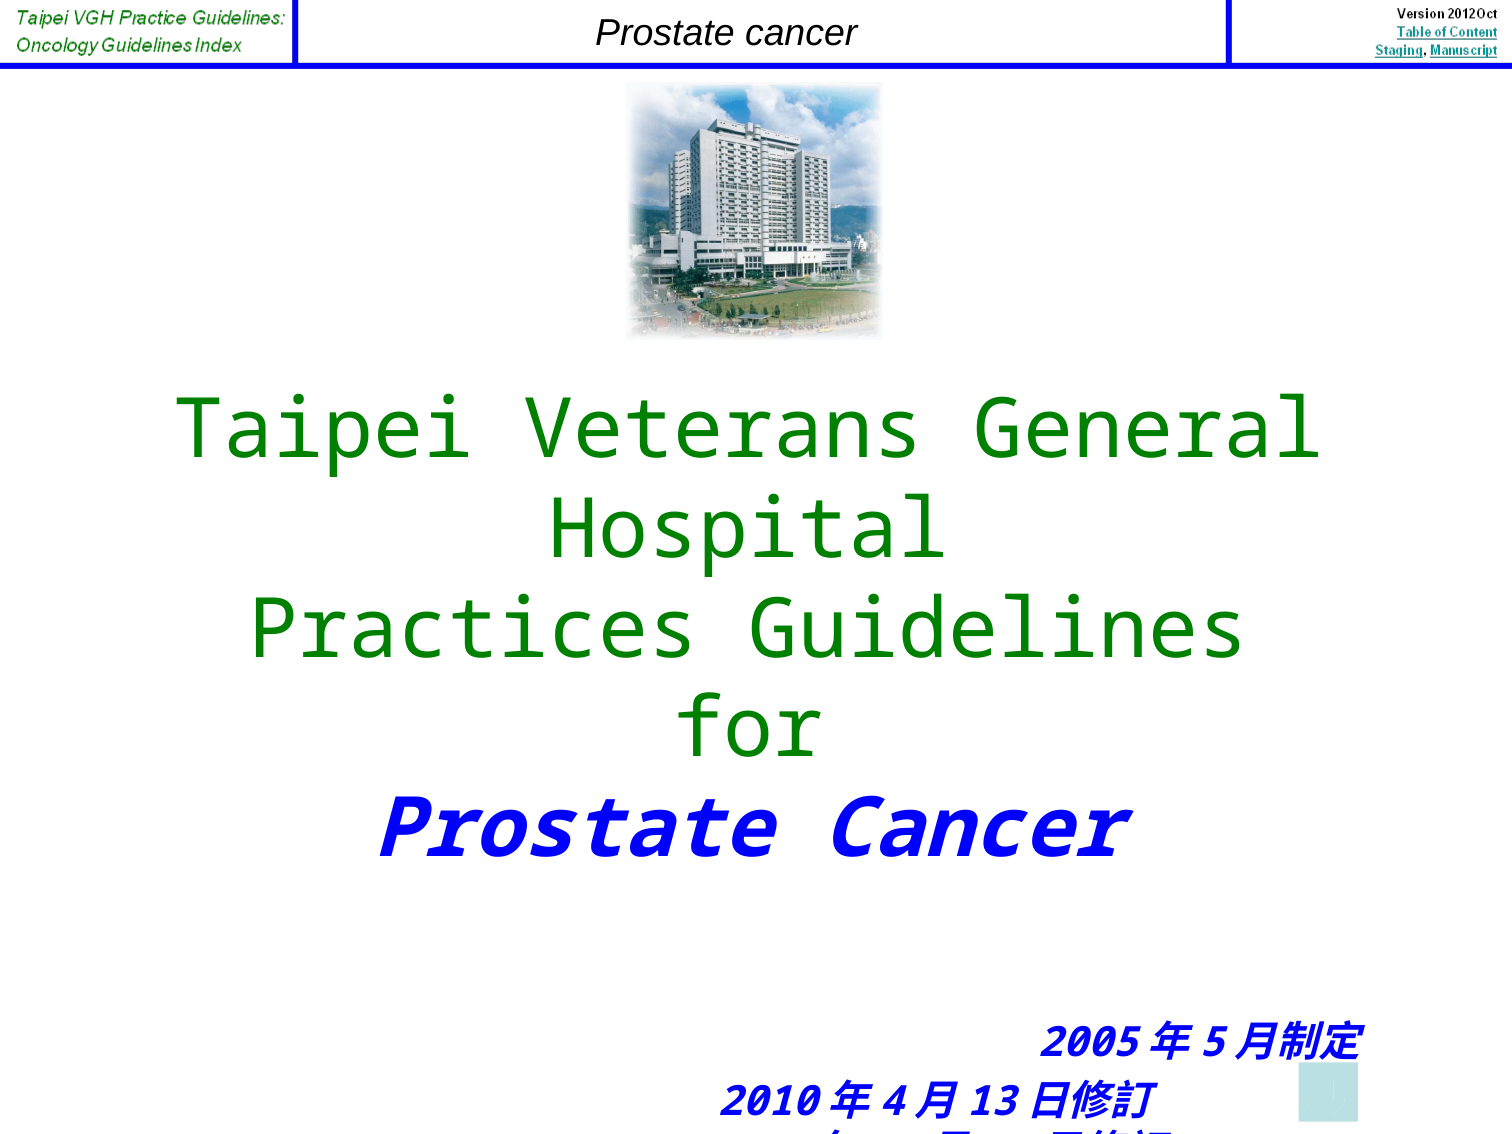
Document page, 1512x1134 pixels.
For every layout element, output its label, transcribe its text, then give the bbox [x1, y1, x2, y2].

picture [626, 82, 883, 340]
title Taipei Veterans General Hospital Practices Guidelines for Prostate Cancer 2005年5月制定 2010年4月13日修訂 2011年10月18日修訂 2012年10月16日修訂 [106, 366, 1392, 1028]
text_box Prostate cancer [580, 0, 944, 59]
